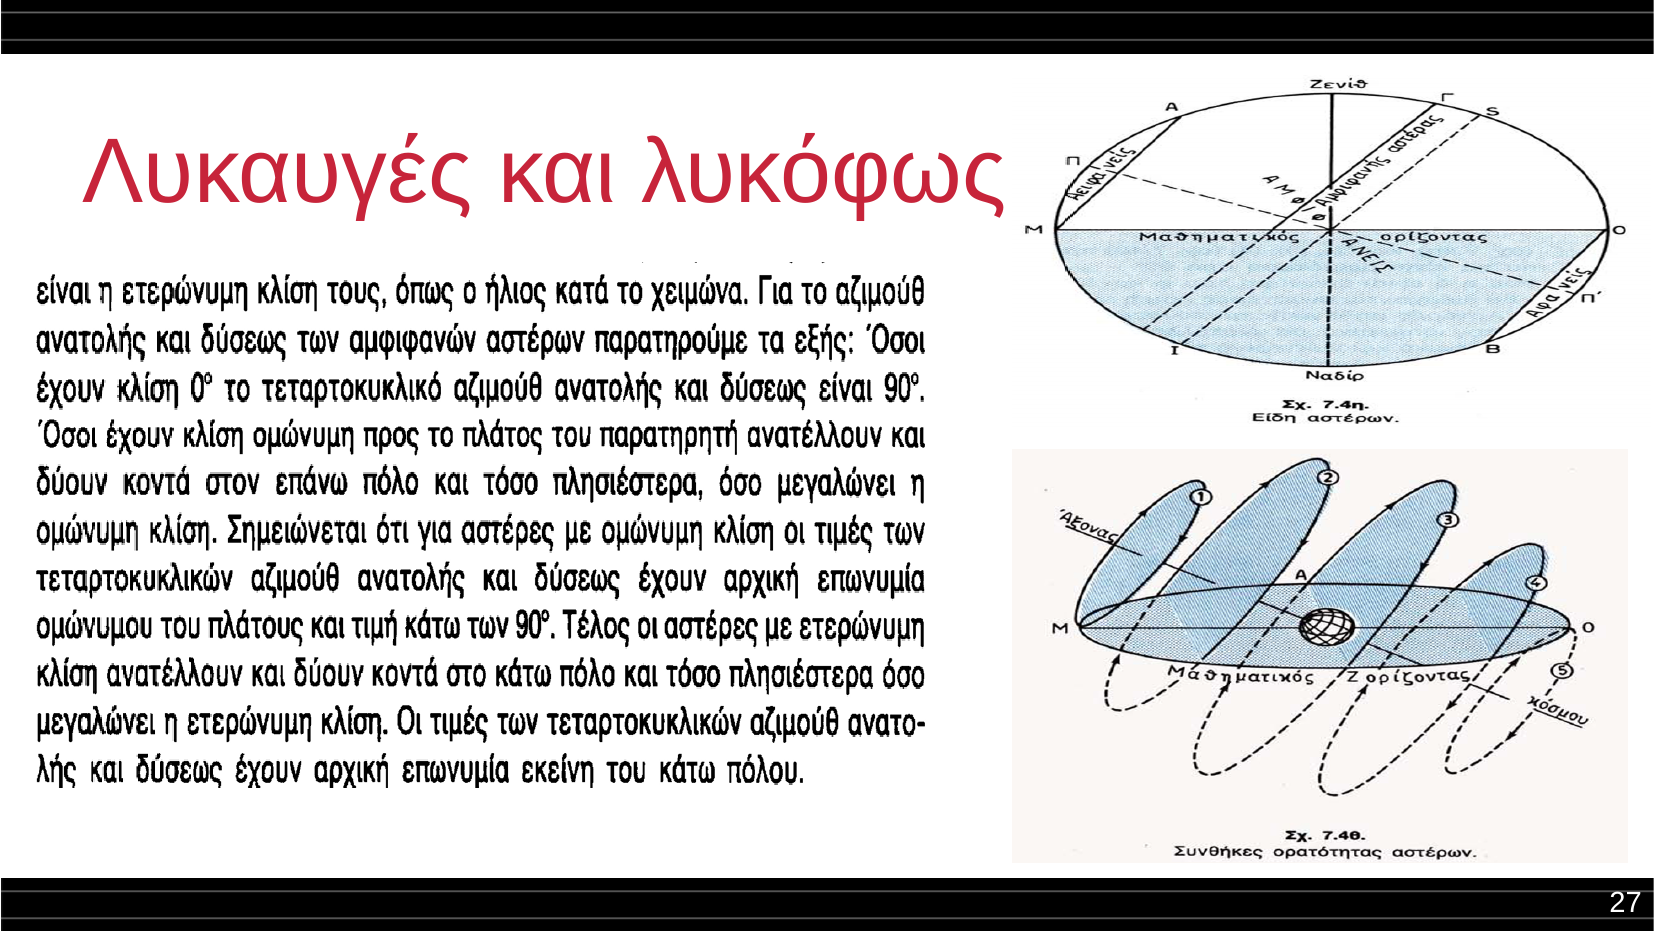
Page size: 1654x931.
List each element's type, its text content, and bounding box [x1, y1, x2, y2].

picture [1012, 74, 1651, 427]
picture [25, 262, 938, 788]
picture [1, 0, 1654, 54]
picture [1, 878, 1654, 931]
picture [1012, 449, 1628, 863]
title Λυκαυγές και λυκόφως [82, 92, 1012, 249]
